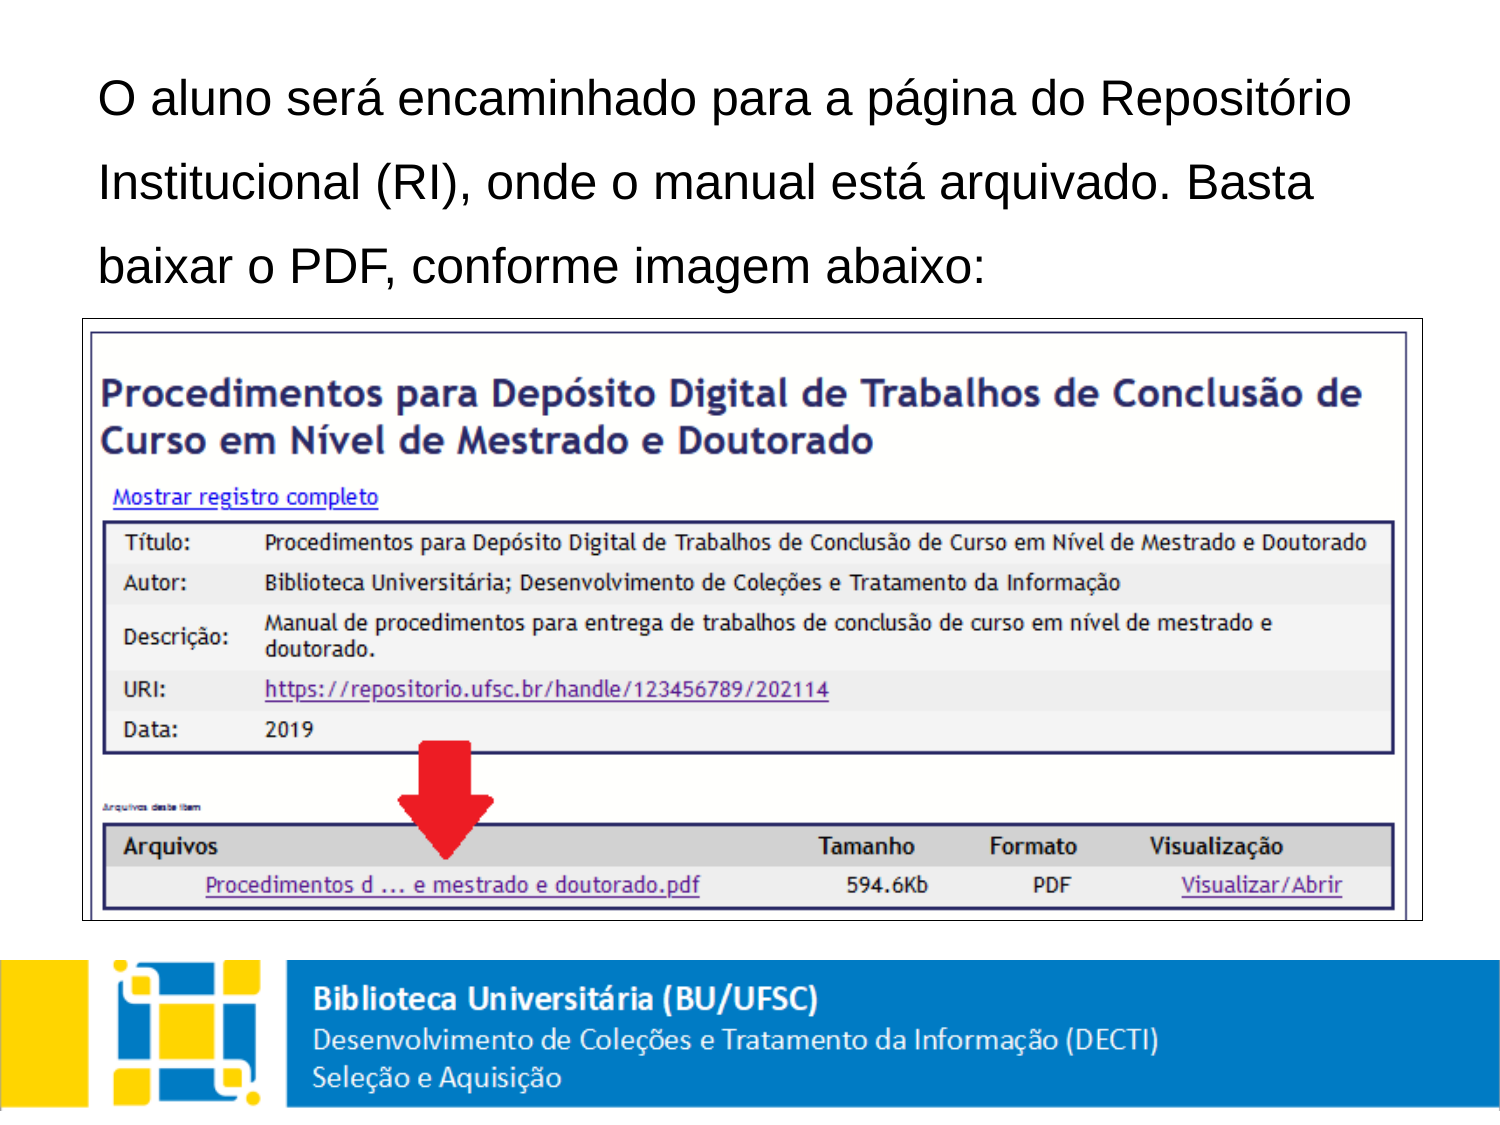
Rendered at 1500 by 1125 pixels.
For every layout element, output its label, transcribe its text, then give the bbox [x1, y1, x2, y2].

picture [0, 960, 1500, 1111]
picture [82, 318, 1423, 921]
text_box O aluno será encaminhado para a página do Repositório Institucional (RI), onde o manual está arquivado. Basta baixar o PDF, conforme imagem abaixo: [82, 35, 1418, 302]
